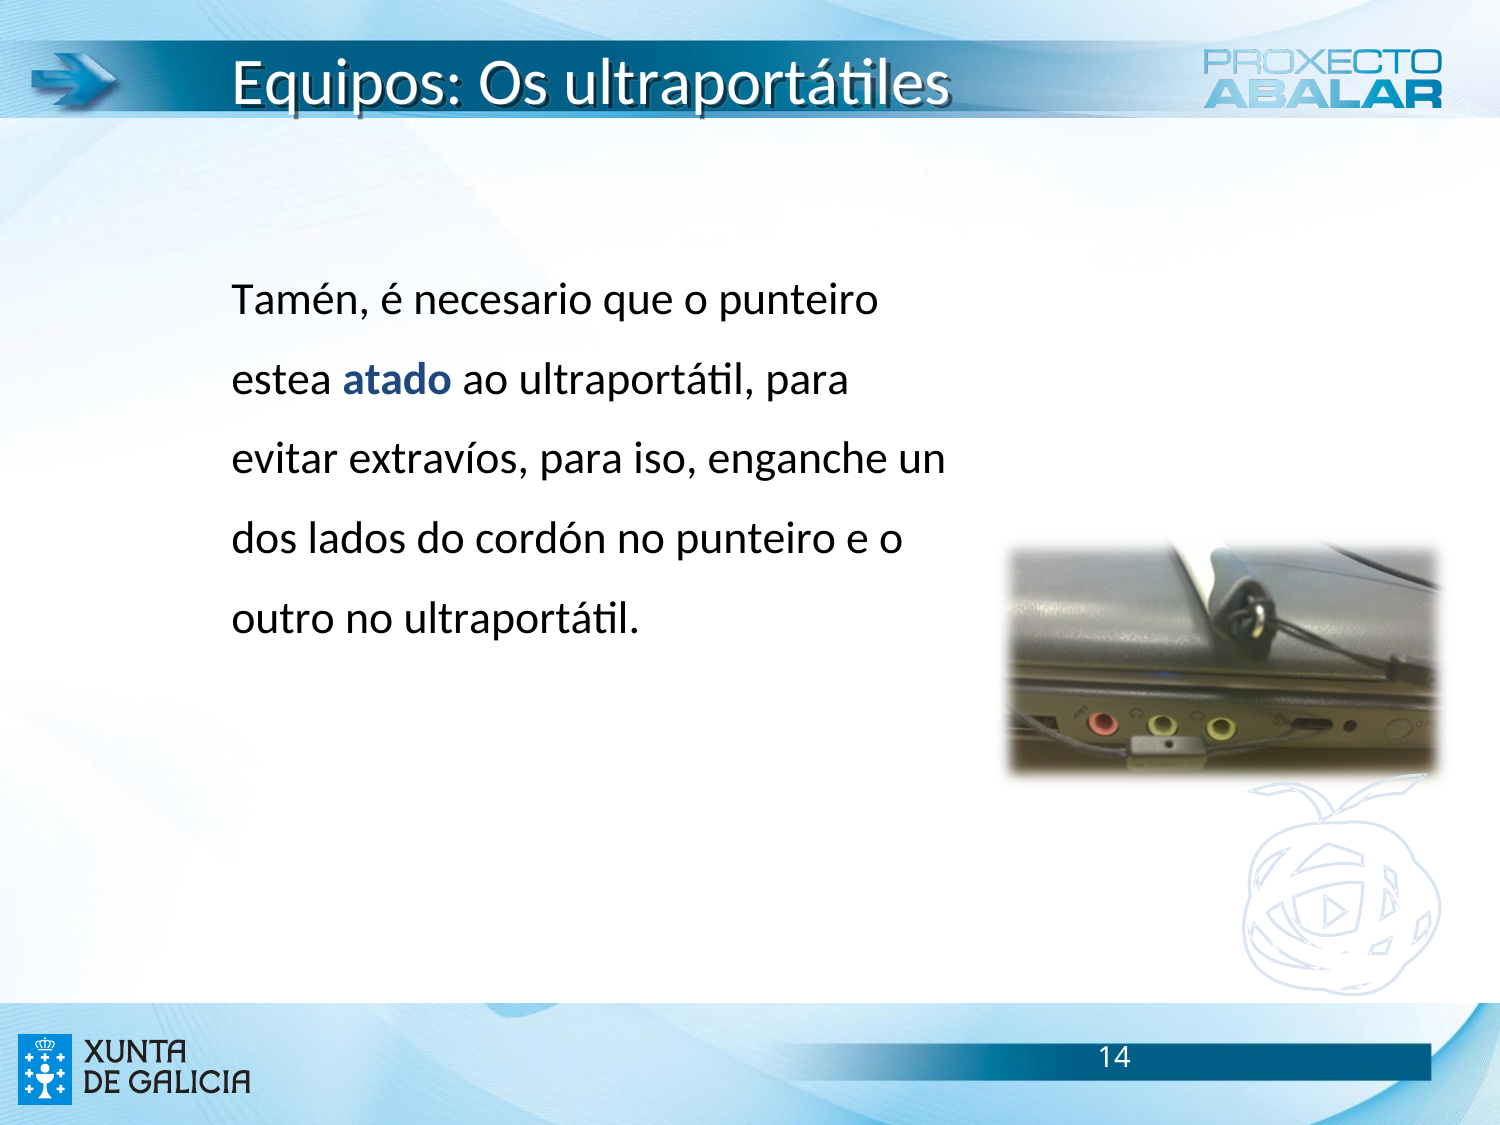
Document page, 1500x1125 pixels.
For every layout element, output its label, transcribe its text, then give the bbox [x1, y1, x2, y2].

text_box [1242, 773, 1442, 997]
text_box Equipos: Os ultraportátiles [231, 38, 952, 119]
picture [0, 0, 1500, 1125]
text_box <número> [1082, 1031, 1433, 1092]
text_box Tamén, é necesario que o punteiro estea atado ao ultraportátil, para evitar extravíos, para iso, enganche un dos lados do cordón no punteiro e o outro no ultraportátil. [216, 236, 975, 651]
